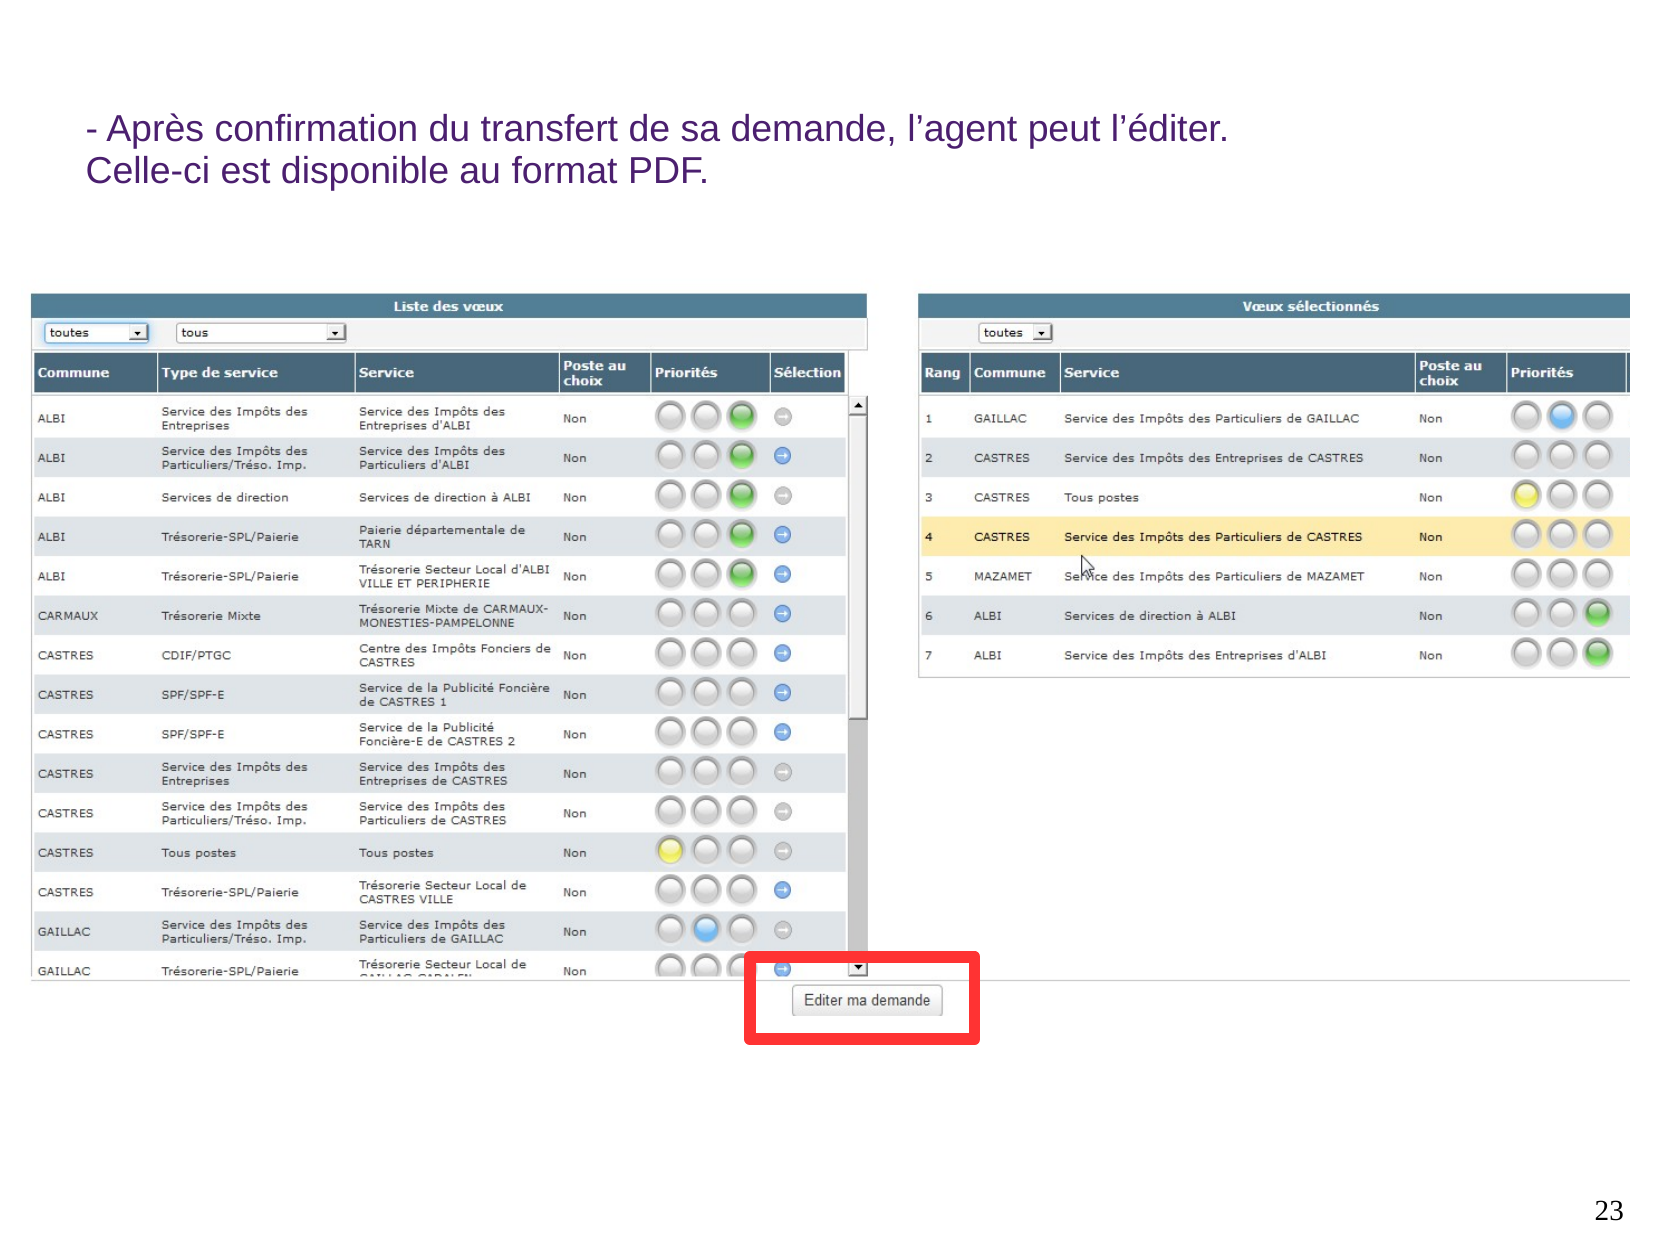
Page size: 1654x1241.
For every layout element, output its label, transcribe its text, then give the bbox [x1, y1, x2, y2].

text_box - Après confirmation du transfert de sa demande, l’agent peut l’éditer. Celle-ci est disponible au format PDF. [70, 100, 1595, 200]
picture [756, 963, 969, 1016]
picture [21, 271, 1630, 1016]
